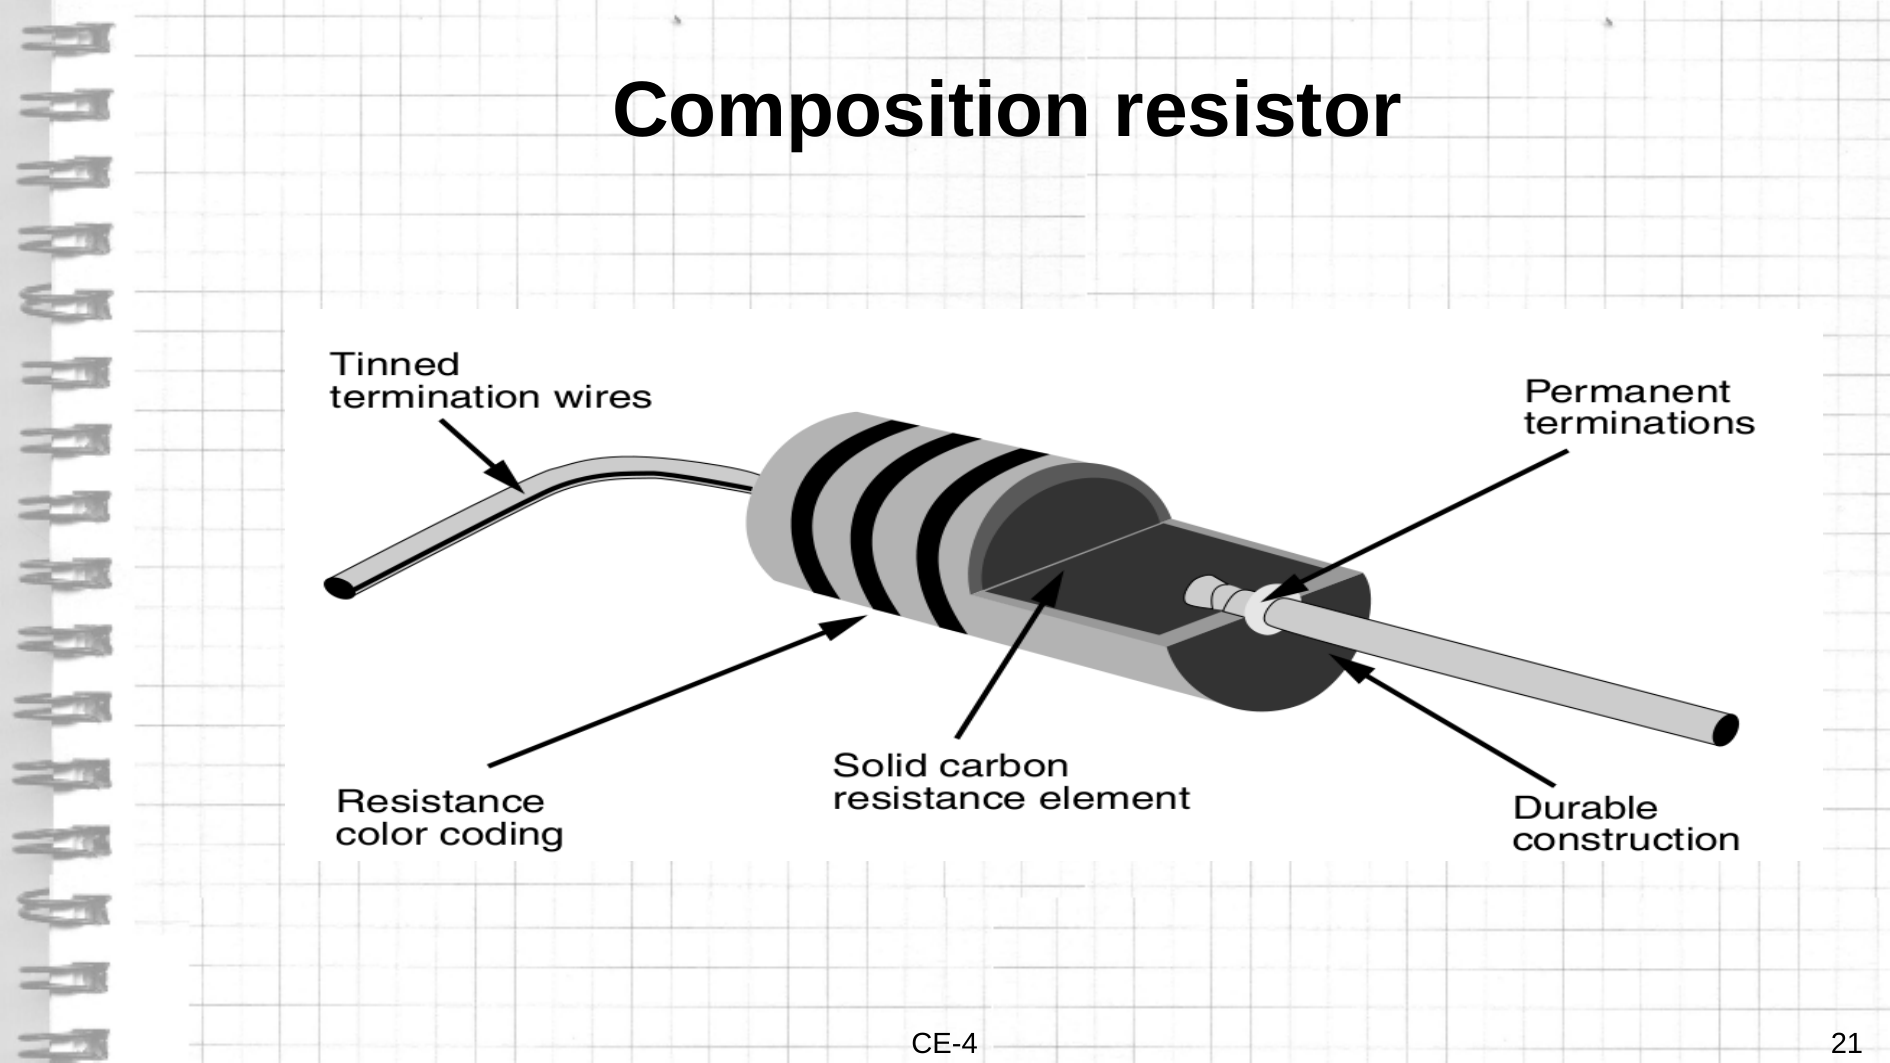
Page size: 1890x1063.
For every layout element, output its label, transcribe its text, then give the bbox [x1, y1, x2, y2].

picture [0, 0, 1890, 1063]
title Composition resistor [124, 20, 1890, 198]
